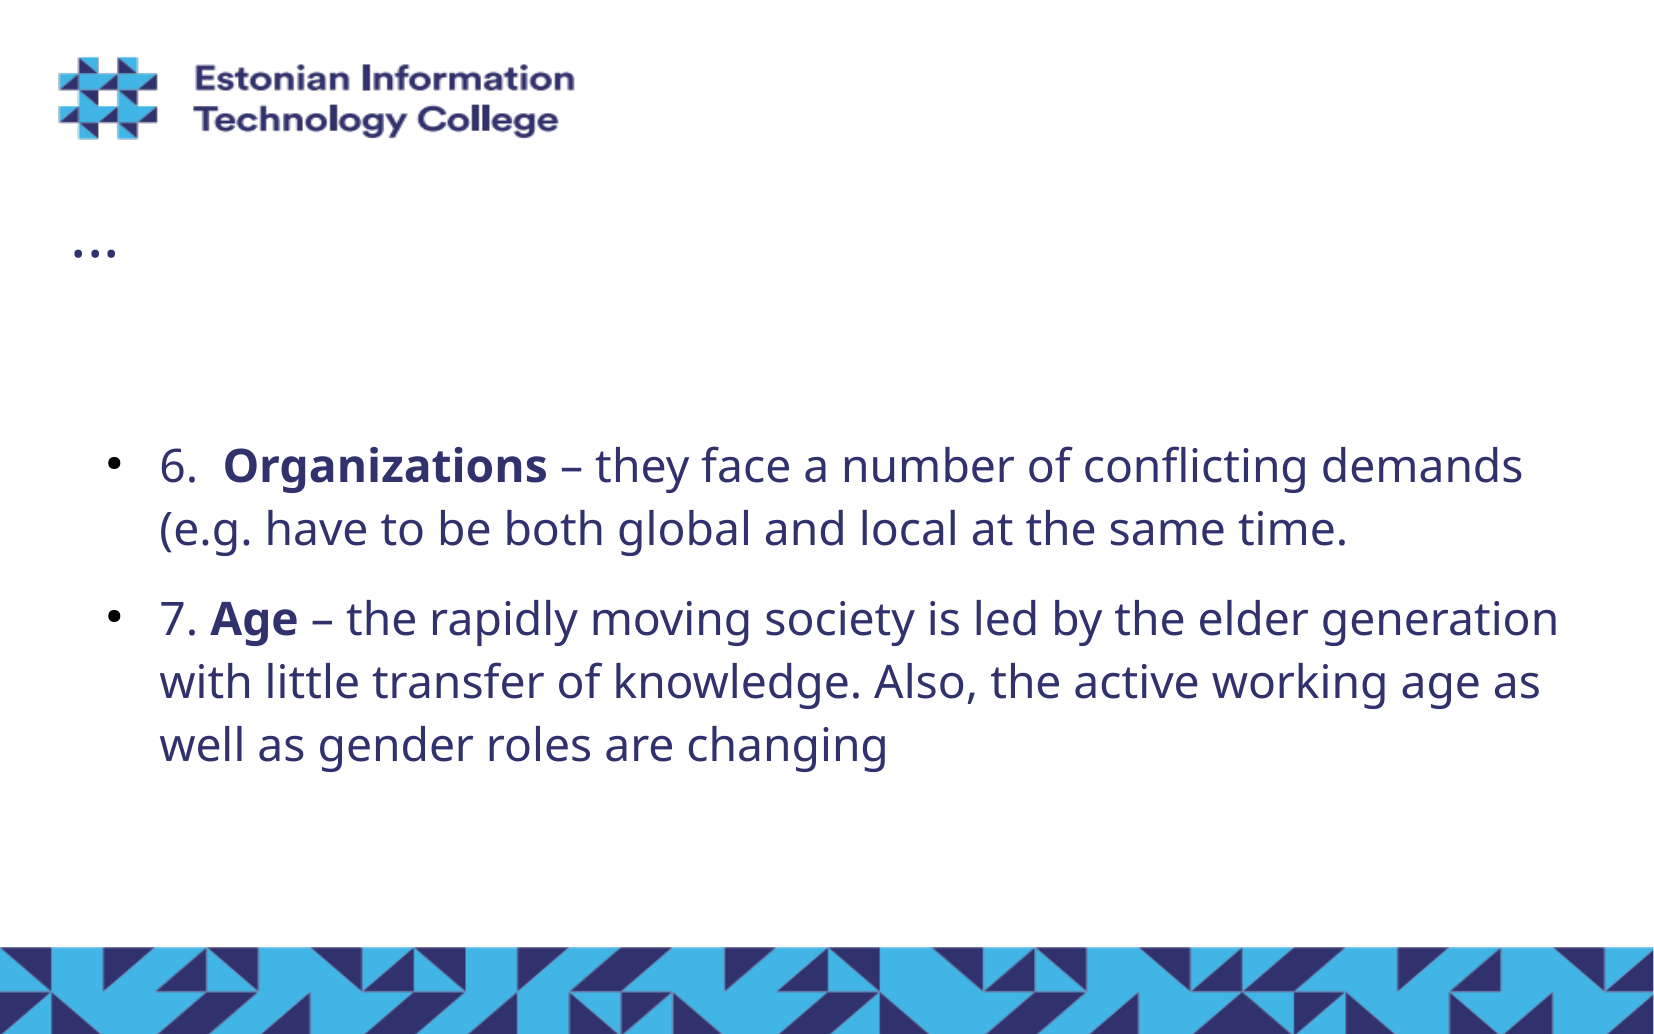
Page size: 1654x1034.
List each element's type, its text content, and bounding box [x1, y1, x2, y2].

title ... [70, 147, 1560, 321]
list 6. Organizations – they face a number of conflicting demands (e.g. have to be both global and local at the same time. 7. Age – the rapidly moving society is led by the elder generation with little transfer of knowledge. Also, the active working age as well as gender roles are changing [88, 433, 1577, 924]
